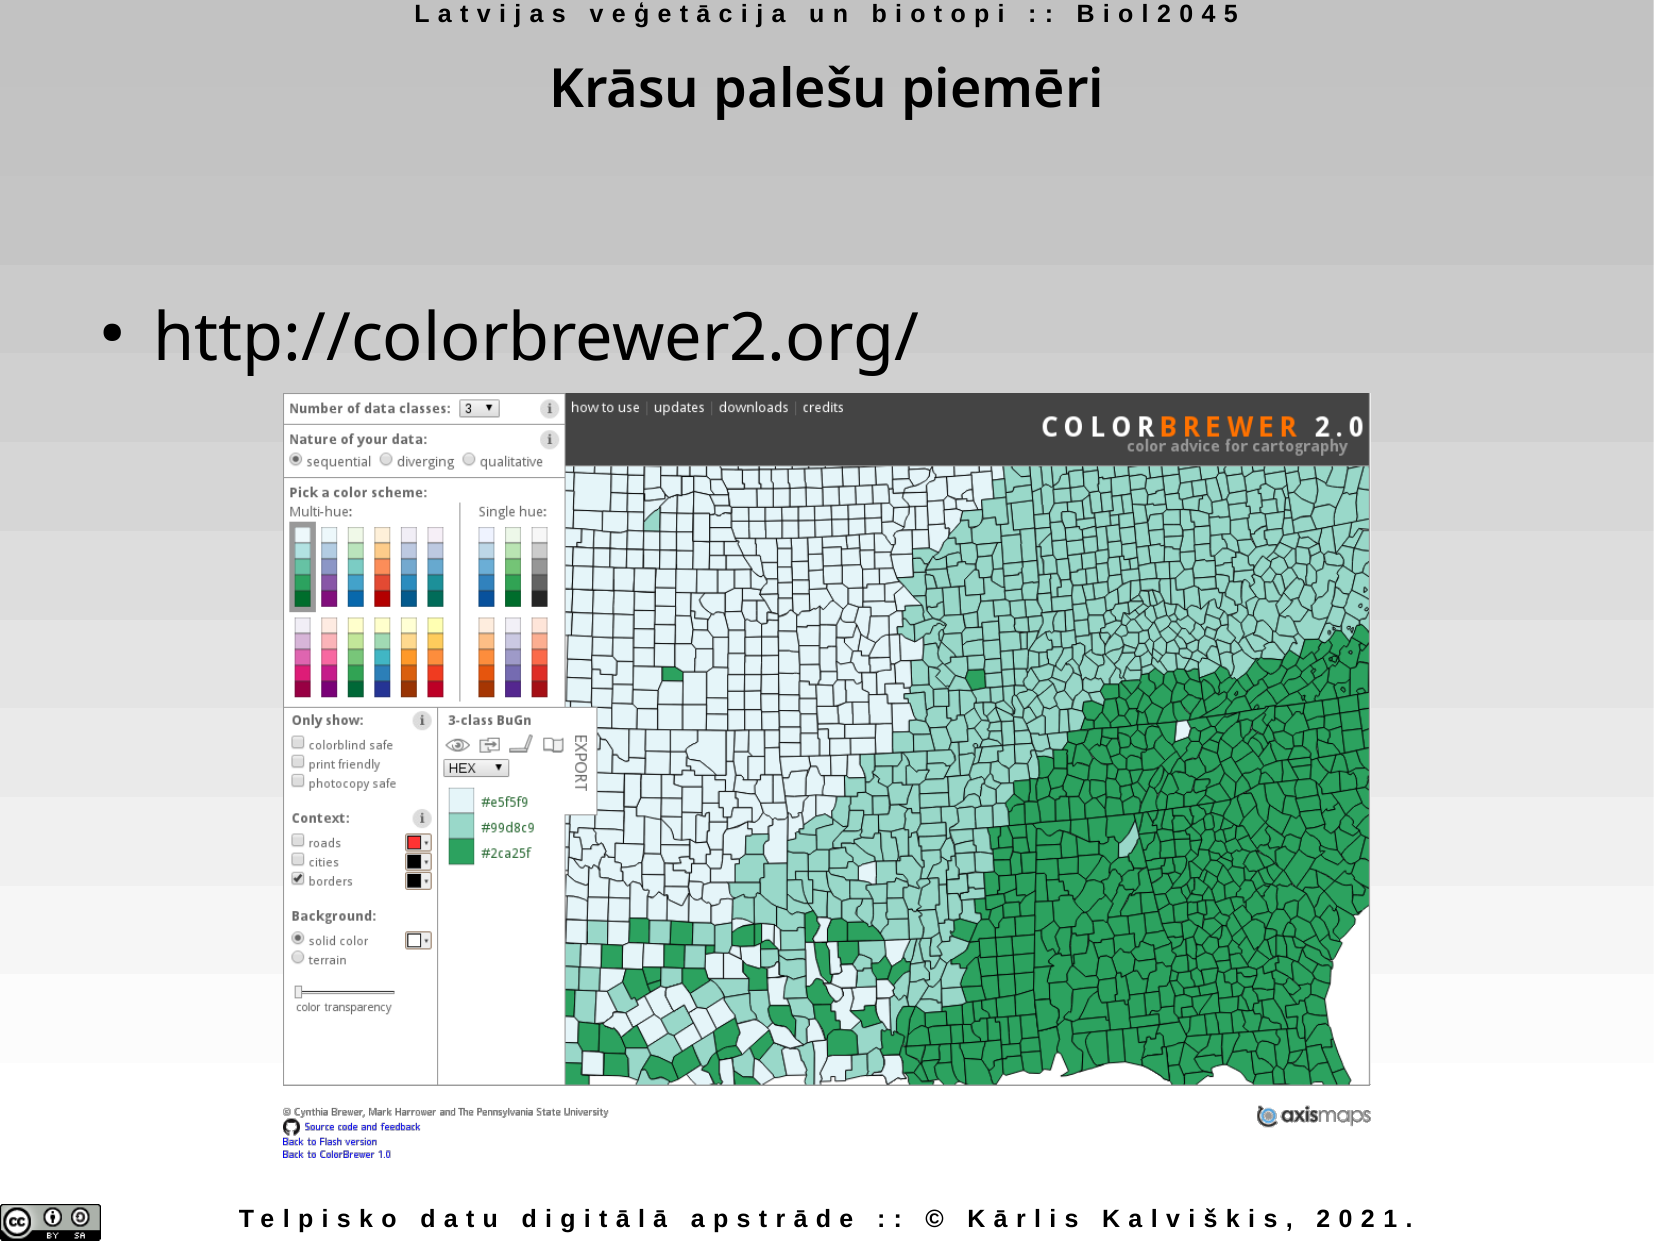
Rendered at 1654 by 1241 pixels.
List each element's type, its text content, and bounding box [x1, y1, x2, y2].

list http://colorbrewer2.org/ [82, 289, 1571, 1113]
title Krāsu palešu piemēri [29, 49, 1625, 296]
picture [0, 0, 1654, 1241]
